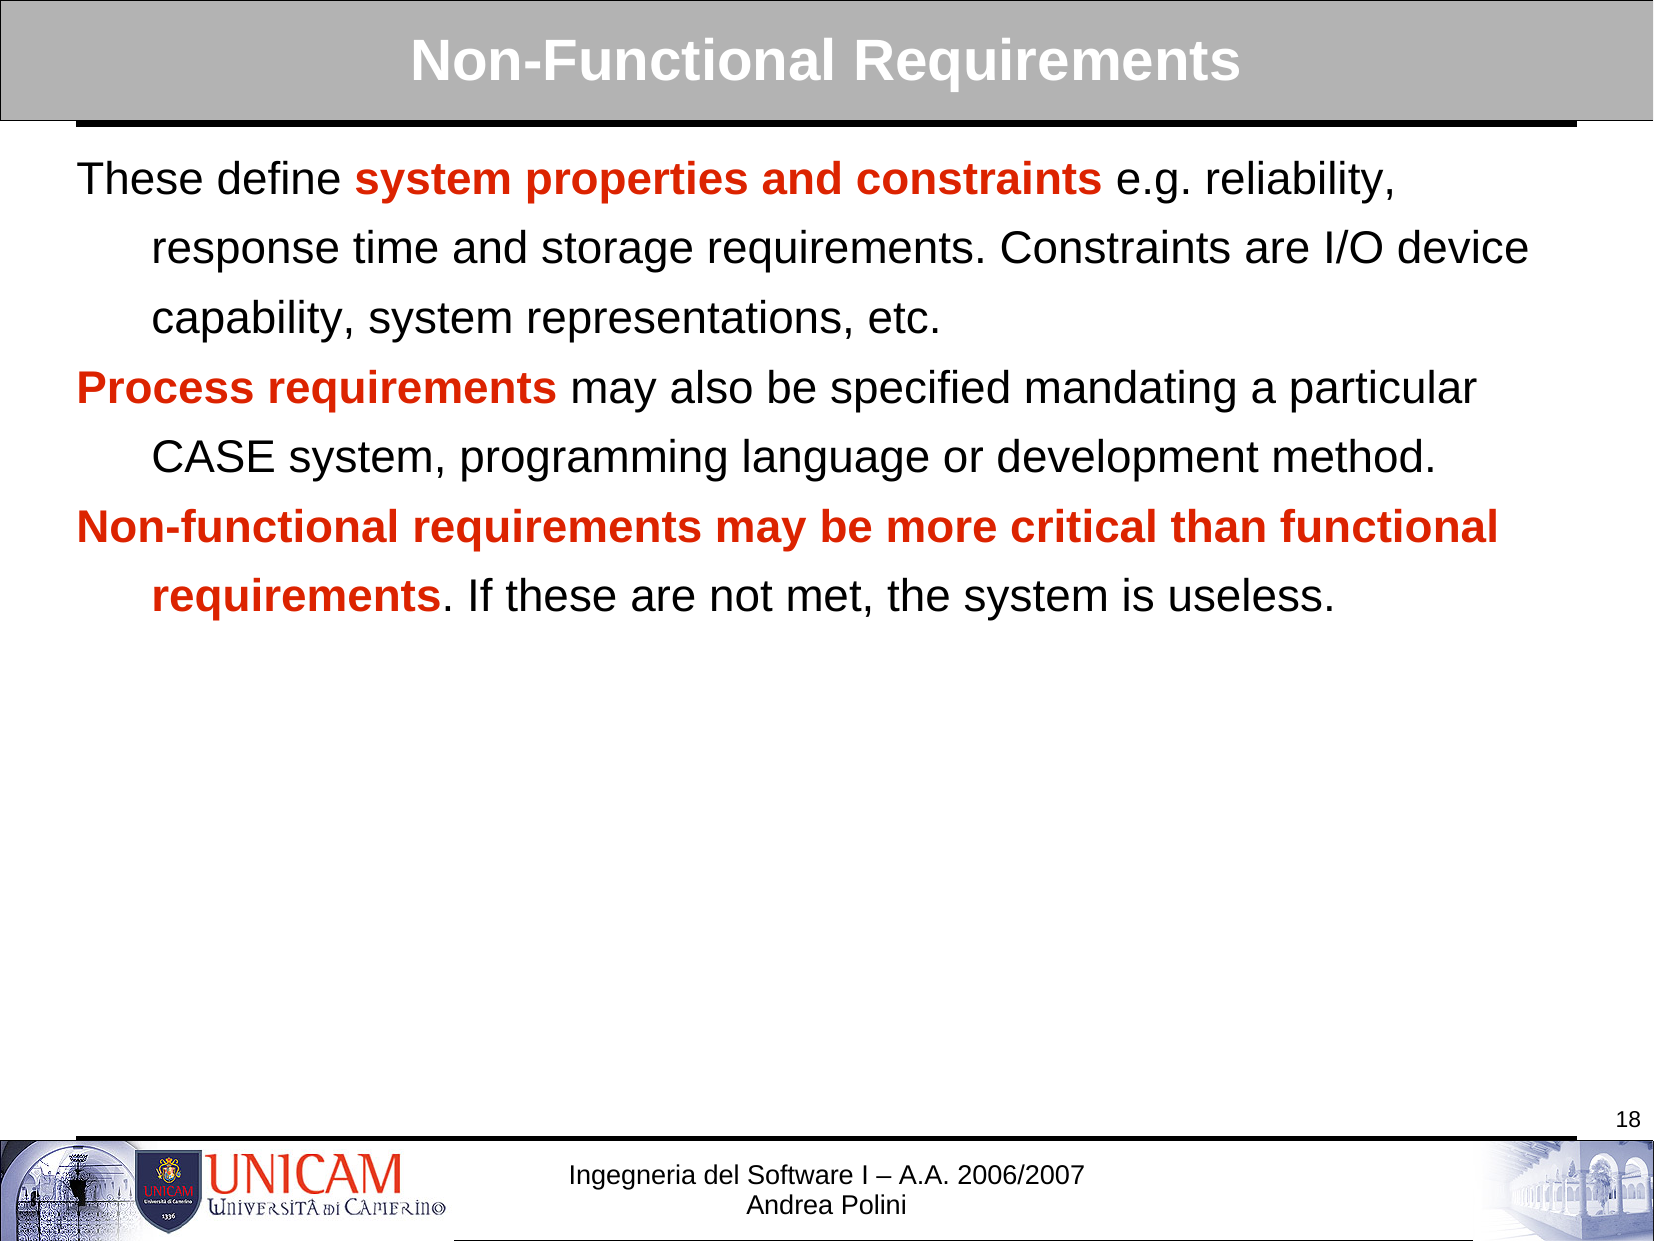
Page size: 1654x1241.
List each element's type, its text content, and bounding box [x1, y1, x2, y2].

picture [1473, 1141, 1654, 1241]
title Non-Functional Requirements [0, 0, 1653, 121]
list These define system properties and constraints e.g. reliability, response time and storage requirements. Constraints are I/O device capability, system representations, etc. Process requirements may also be specified mandating a particular CASE system, programming language or development method. Non-functional requirements may be more critical than functional requirements. If these are not met, the system is useless. [76, 152, 1577, 762]
picture [0, 1141, 454, 1241]
